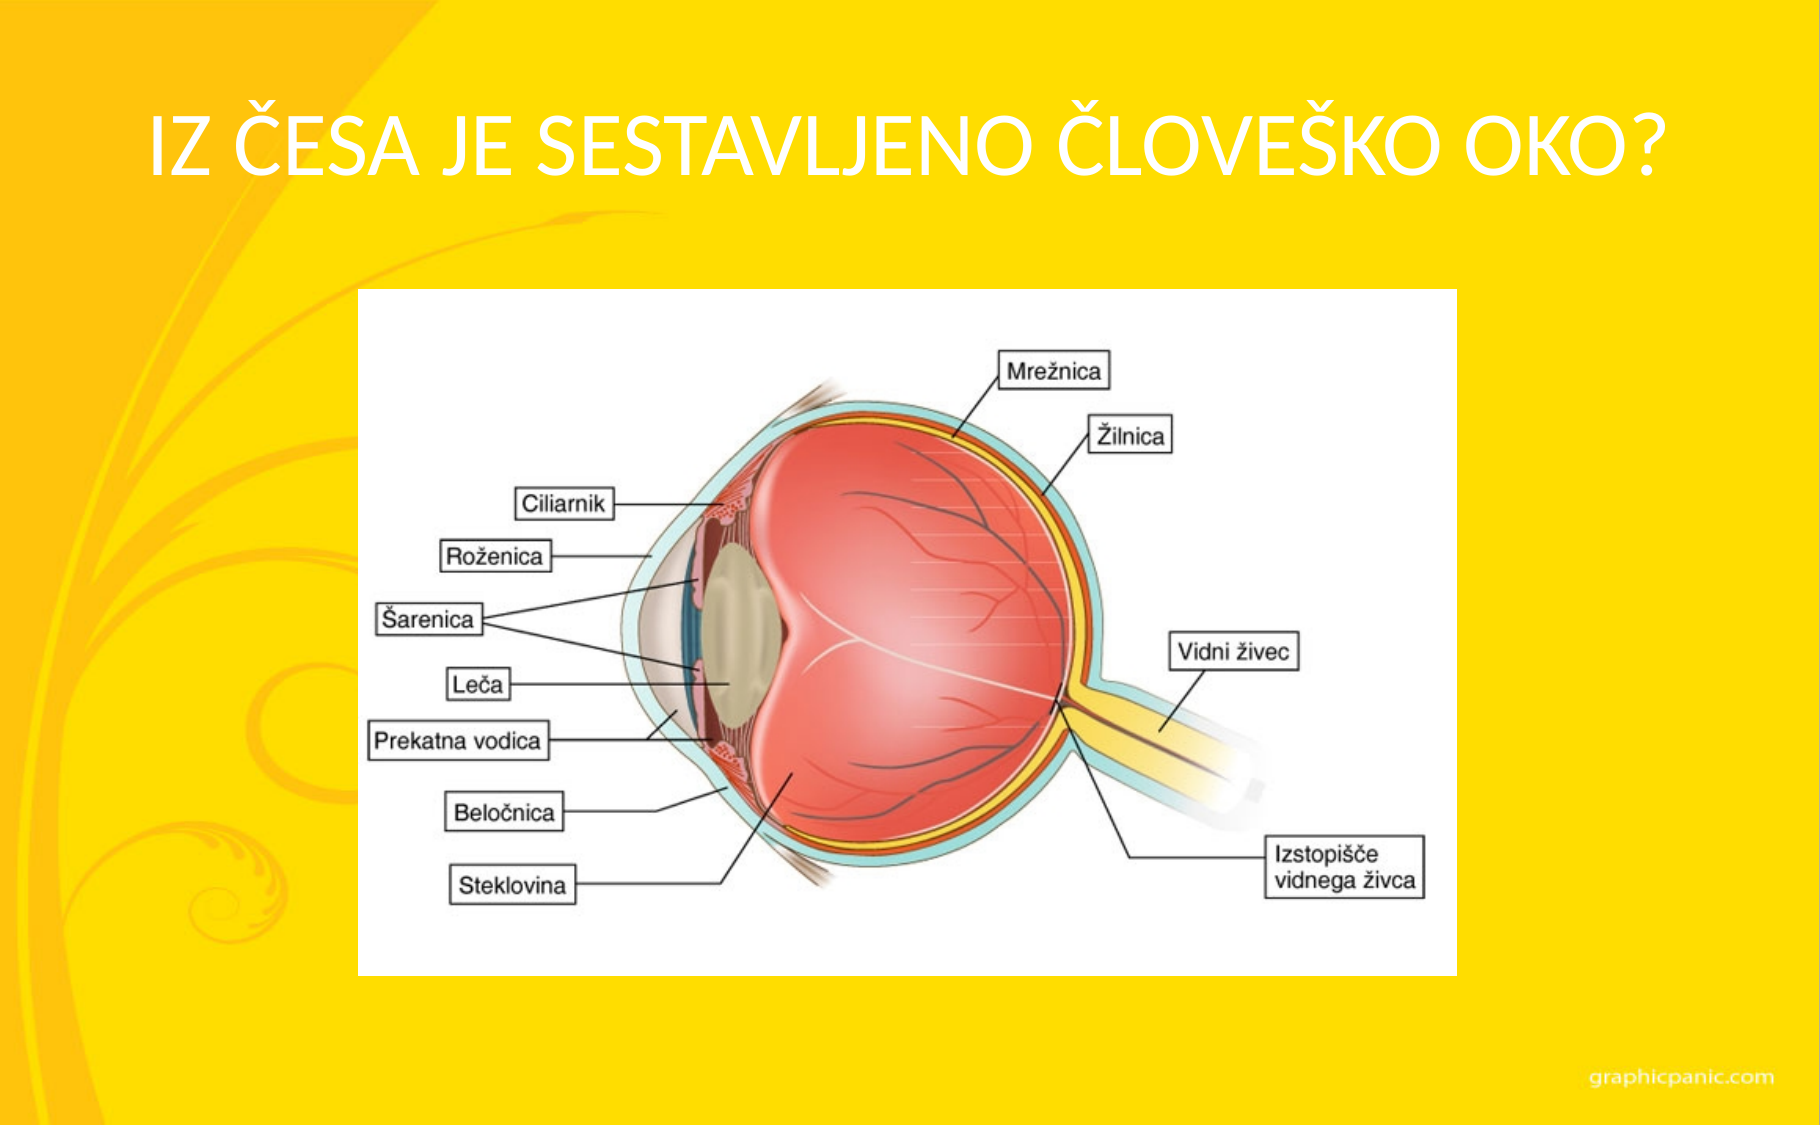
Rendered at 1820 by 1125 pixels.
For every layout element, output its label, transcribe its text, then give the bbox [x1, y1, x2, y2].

title IZ ČESA JE SESTAVLJENO ČLOVEŠKO OKO? [90, 45, 1729, 233]
picture [0, 0, 1820, 1125]
